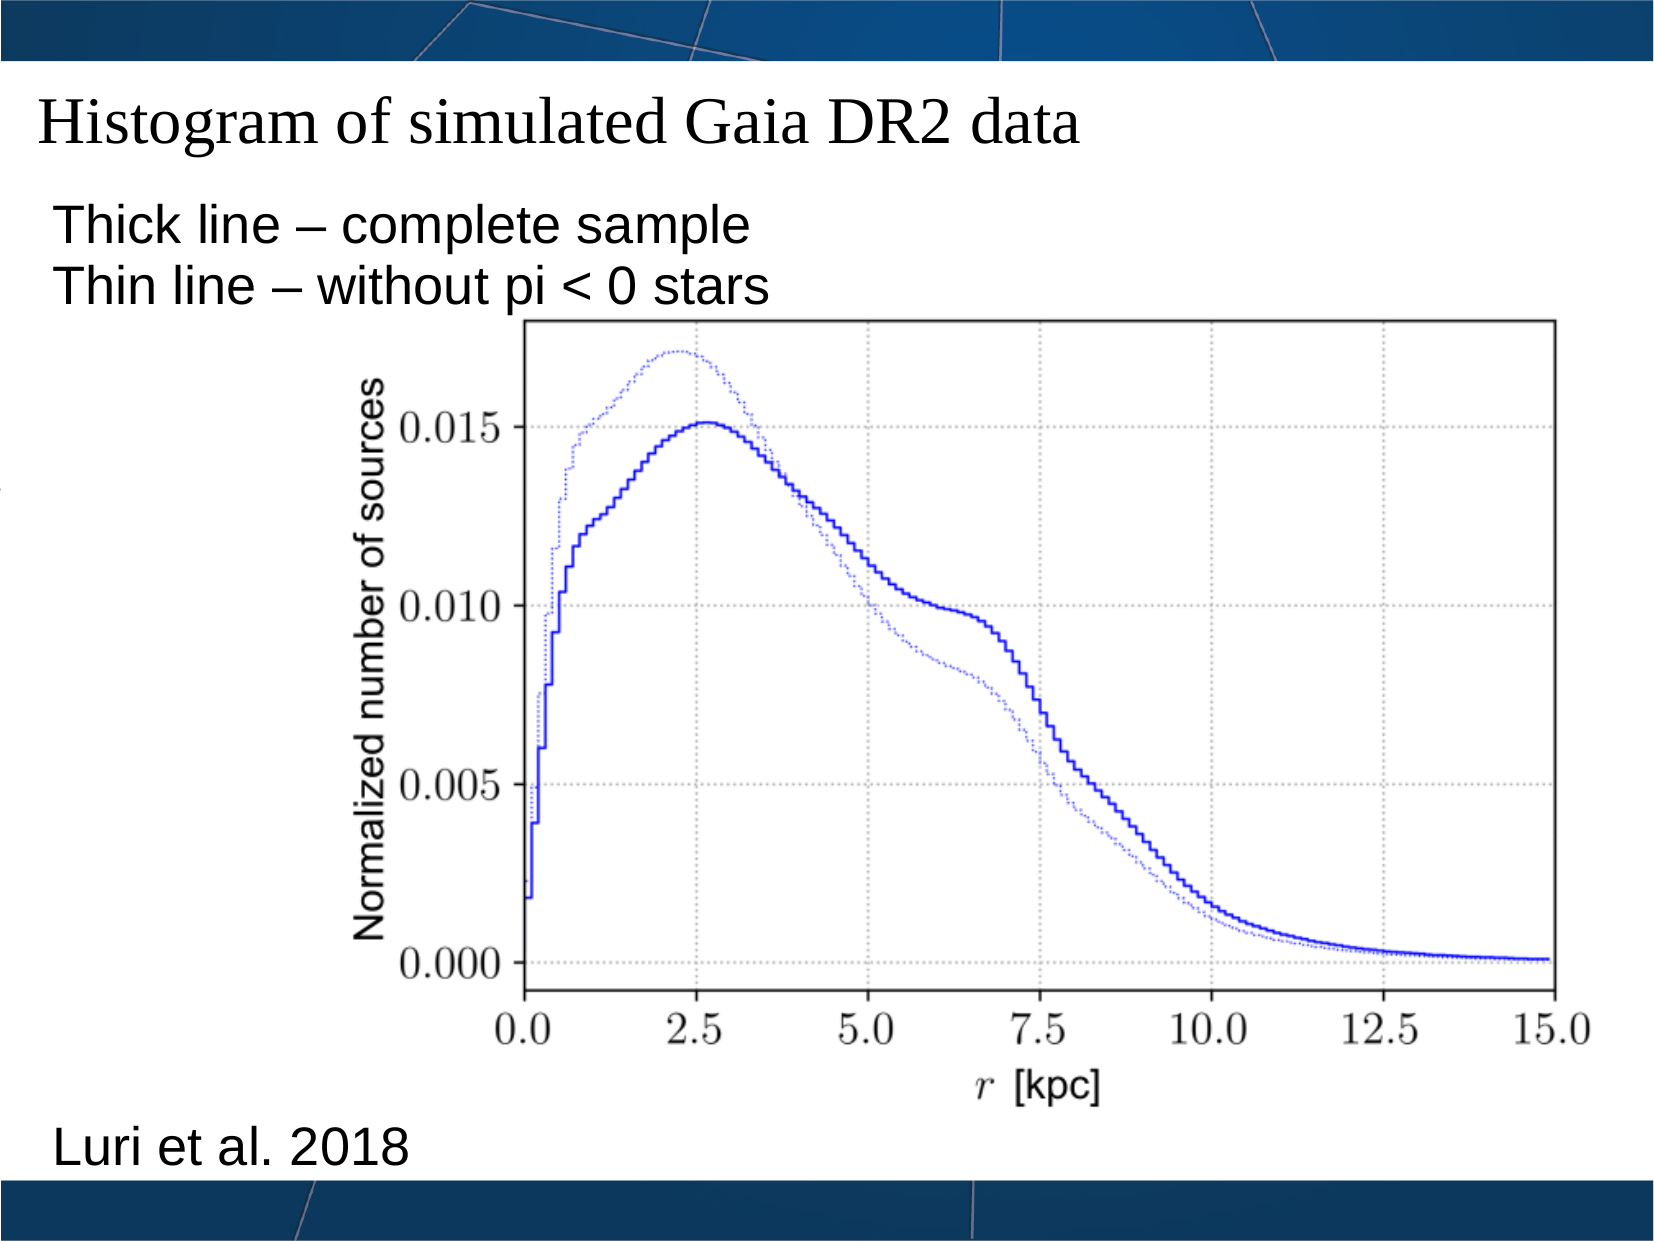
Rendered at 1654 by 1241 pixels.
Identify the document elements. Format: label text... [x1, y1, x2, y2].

picture [0, 0, 1654, 1241]
title Histogram of simulated Gaia DR2 data [37, 17, 1526, 226]
text_box Thick line – complete sample Thin line – without pi < 0 stars [37, 187, 938, 324]
text_box Luri et al. 2018 [37, 1109, 526, 1241]
